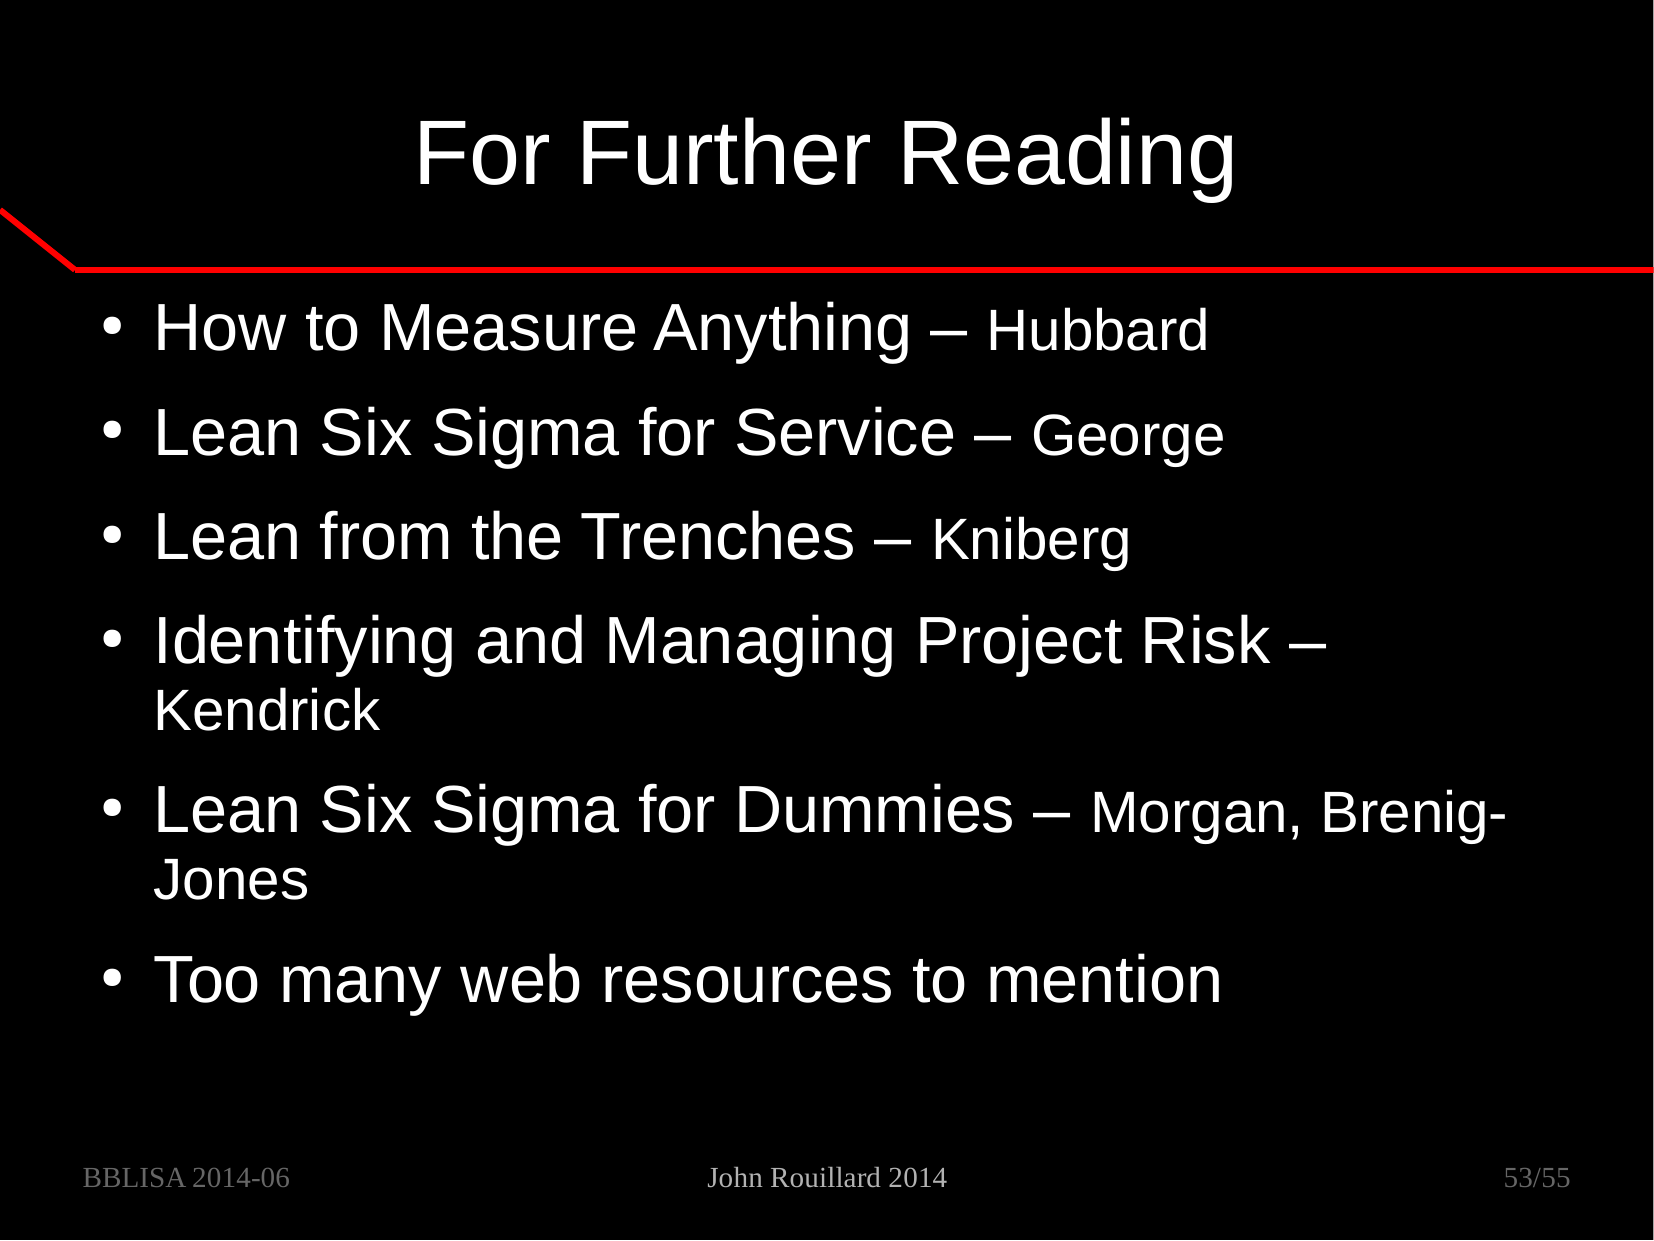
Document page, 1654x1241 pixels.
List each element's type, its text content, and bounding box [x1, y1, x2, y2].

title For Further Reading [82, 49, 1571, 257]
list How to Measure Anything – Hubbard Lean Six Sigma for Service – George Lean from the Trenches – Kniberg Identifying and Managing Project Risk – Kendrick Lean Six Sigma for Dummies – Morgan, Brenig-Jones Too many web resources to mention [82, 290, 1571, 1110]
